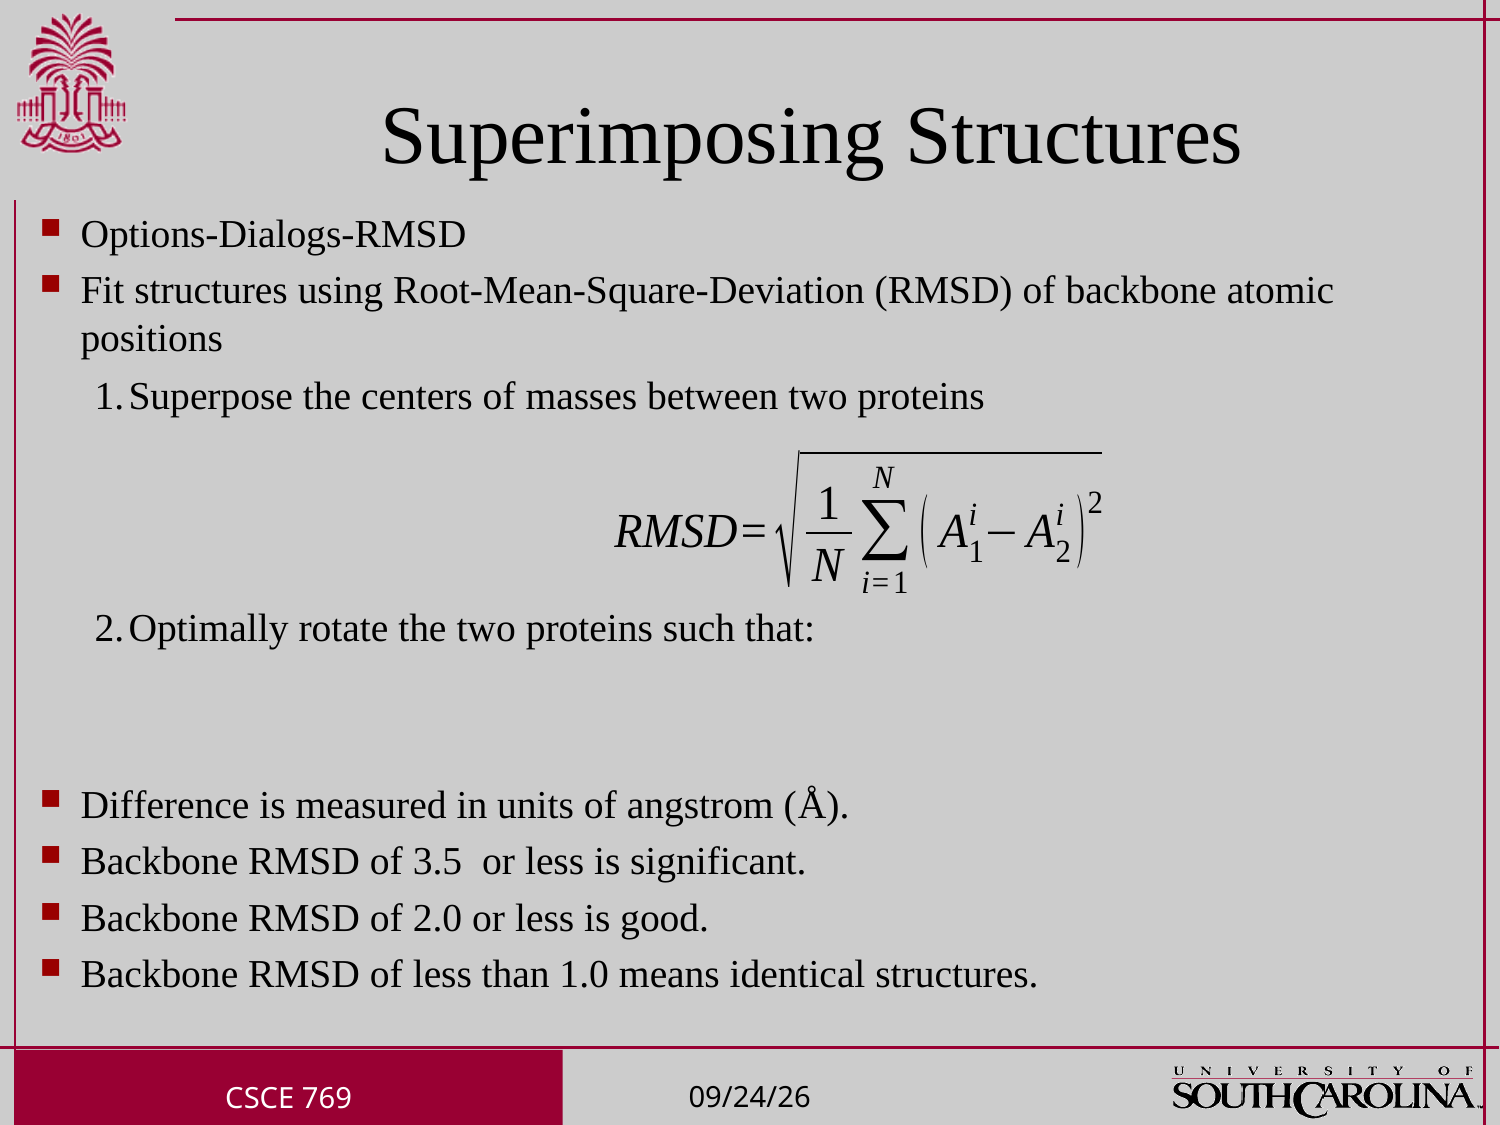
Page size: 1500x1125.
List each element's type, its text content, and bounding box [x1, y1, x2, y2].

list Options-Dialogs-RMSD Fit structures using Root-Mean-Square-Deviation (RMSD) of backbone atomic positions Superpose the centers of masses between two proteins Optimally rotate the two proteins such that: Difference is measured in units of angstrom (Å). Backbone RMSD of 3.5 or less is significant. Backbone RMSD of 2.0 or less is good. Backbone RMSD of less than 1.0 means identical structures. [24, 200, 1476, 1013]
picture [12, 12, 131, 155]
title Superimposing Structures [174, 9, 1450, 188]
picture [1162, 1049, 1483, 1125]
chart [600, 448, 1118, 601]
